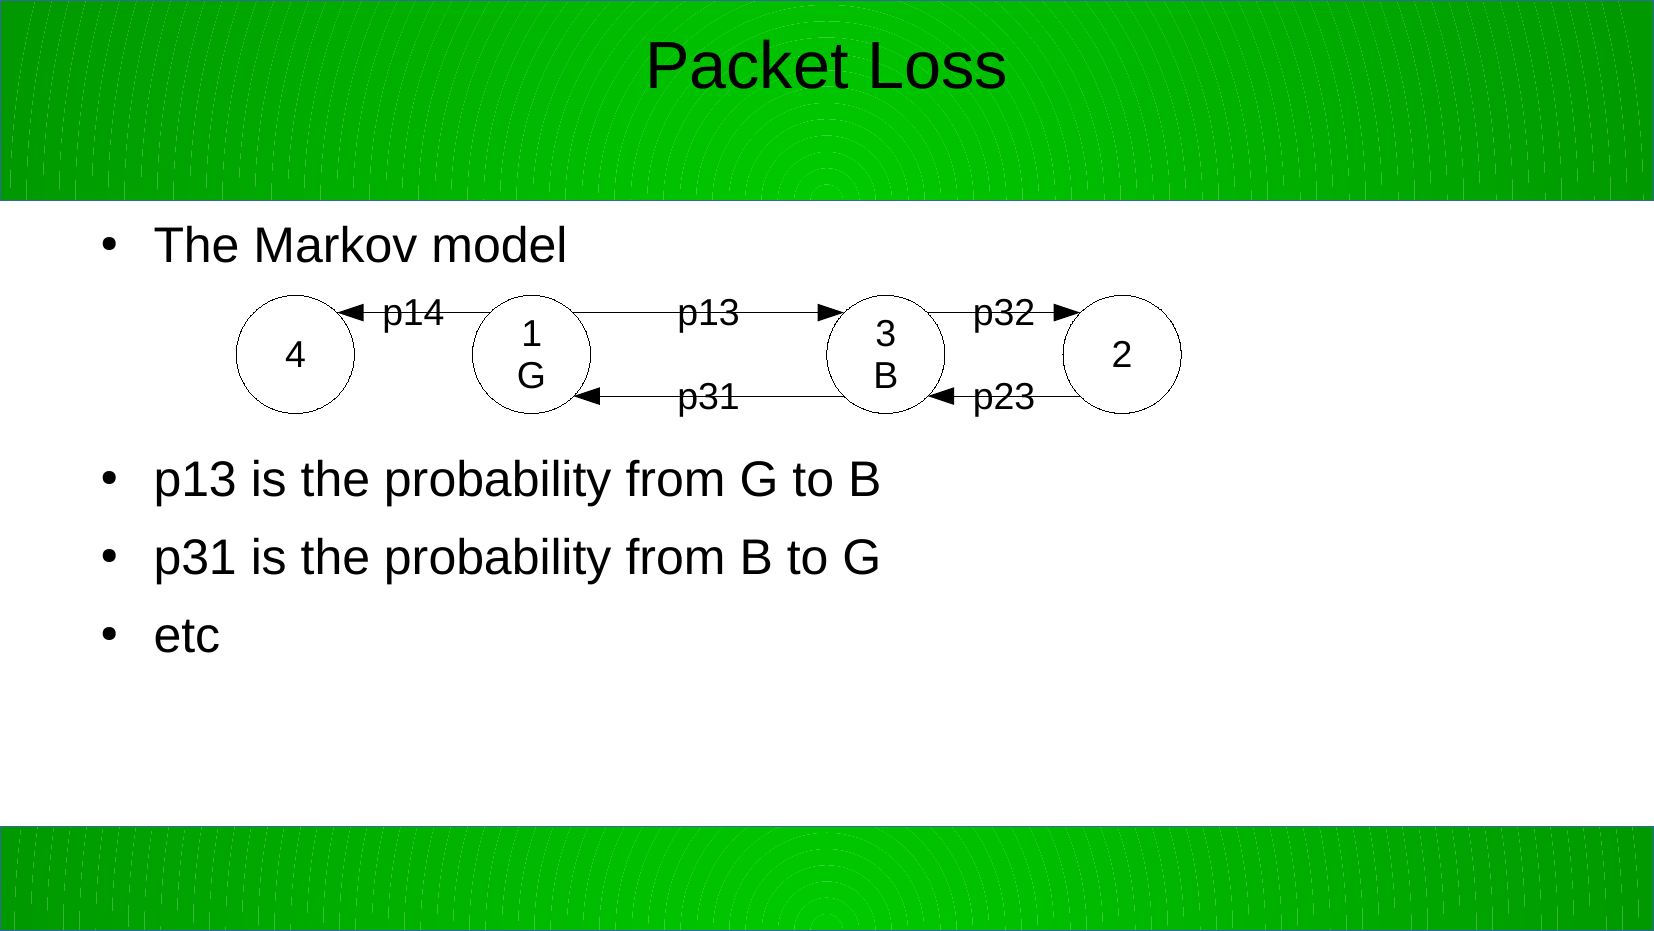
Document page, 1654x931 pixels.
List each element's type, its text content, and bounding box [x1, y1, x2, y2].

list The Markov model p13 is the probability from G to B p31 is the probability from B to G etc [82, 217, 1571, 758]
text_box 2 [1062, 295, 1182, 414]
text_box 1 G [472, 295, 591, 414]
text_box 3 B [826, 295, 945, 414]
text_box 4 [236, 295, 355, 414]
title Packet Loss [82, 0, 1571, 143]
